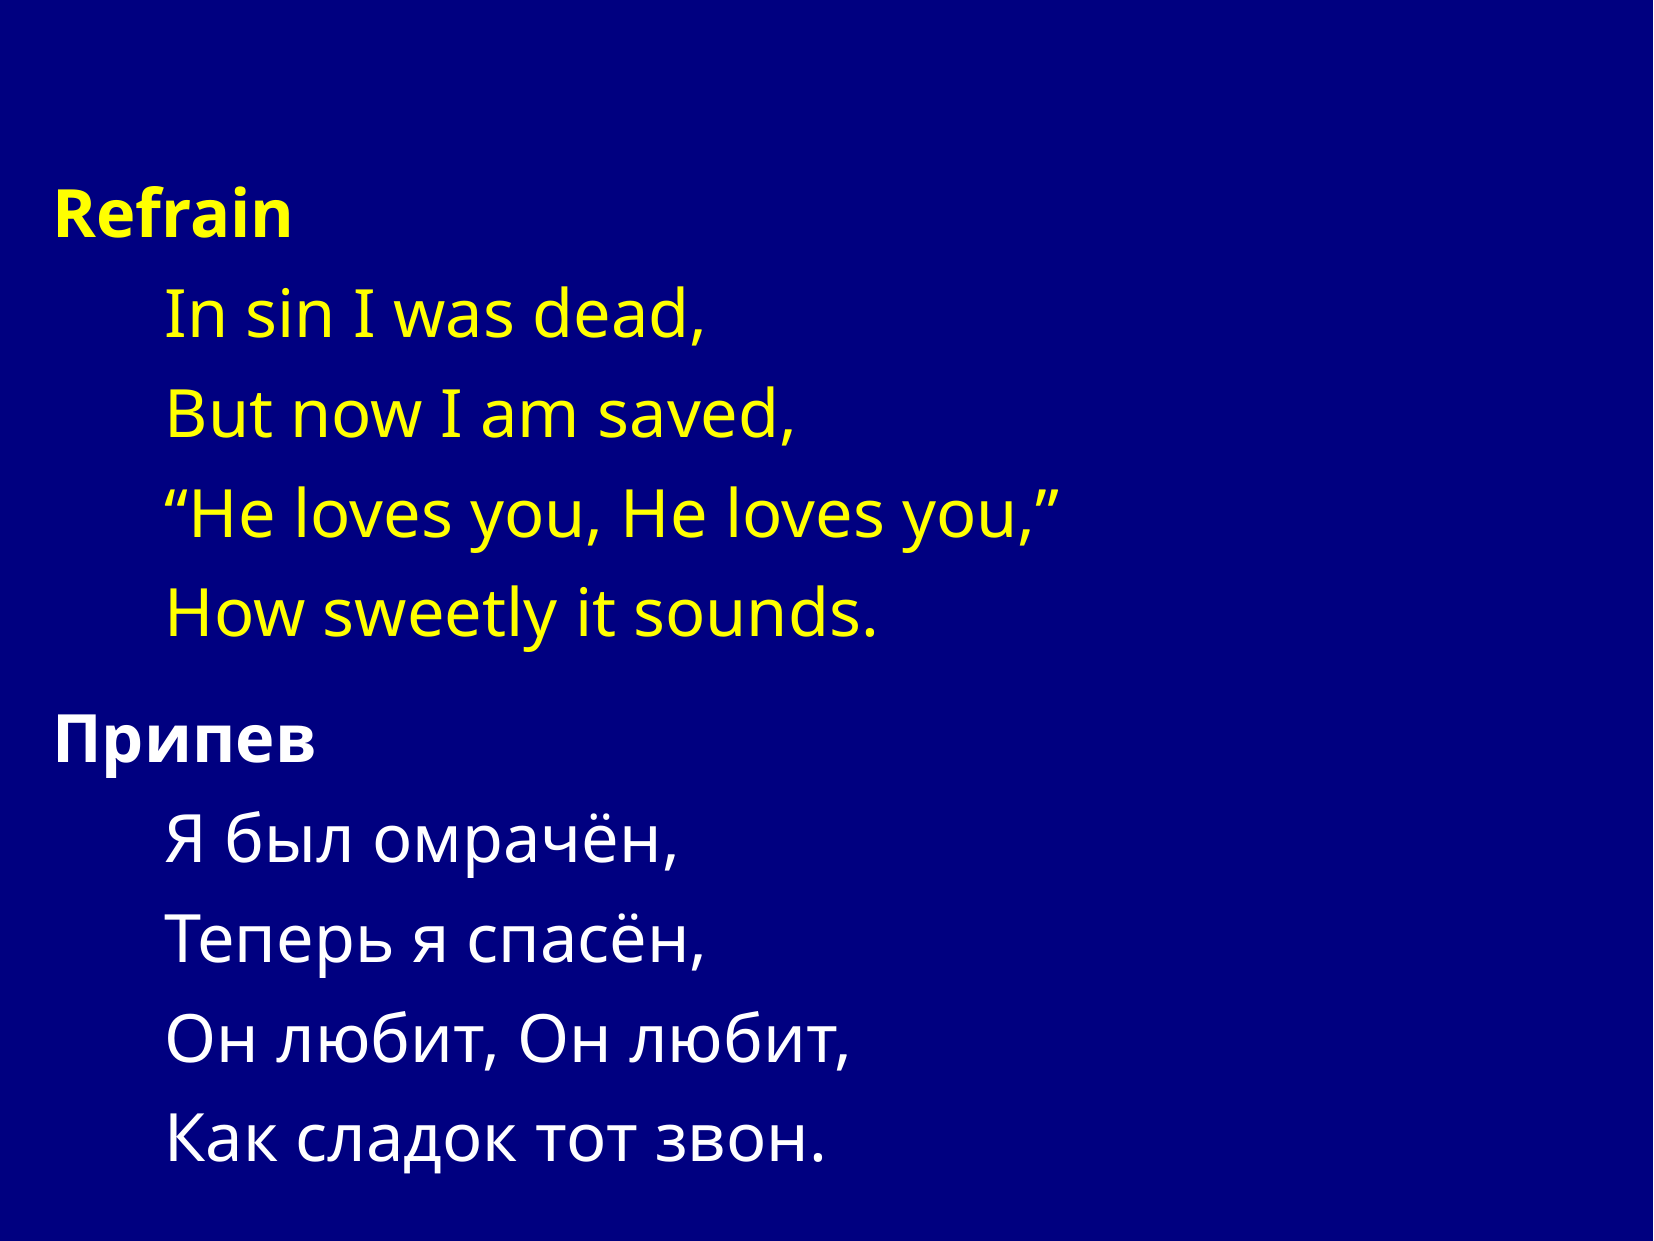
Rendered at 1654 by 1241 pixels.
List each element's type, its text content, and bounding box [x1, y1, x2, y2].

text_box Припев Я был омрачён, Теперь я спасён, Он любит, Он любит, Как сладок тот звон. [37, 675, 1653, 1163]
text_box Refrain In sin I was dead, But now I am saved, “He loves you, He loves you,” How sweetly it sounds. [37, 150, 1653, 638]
